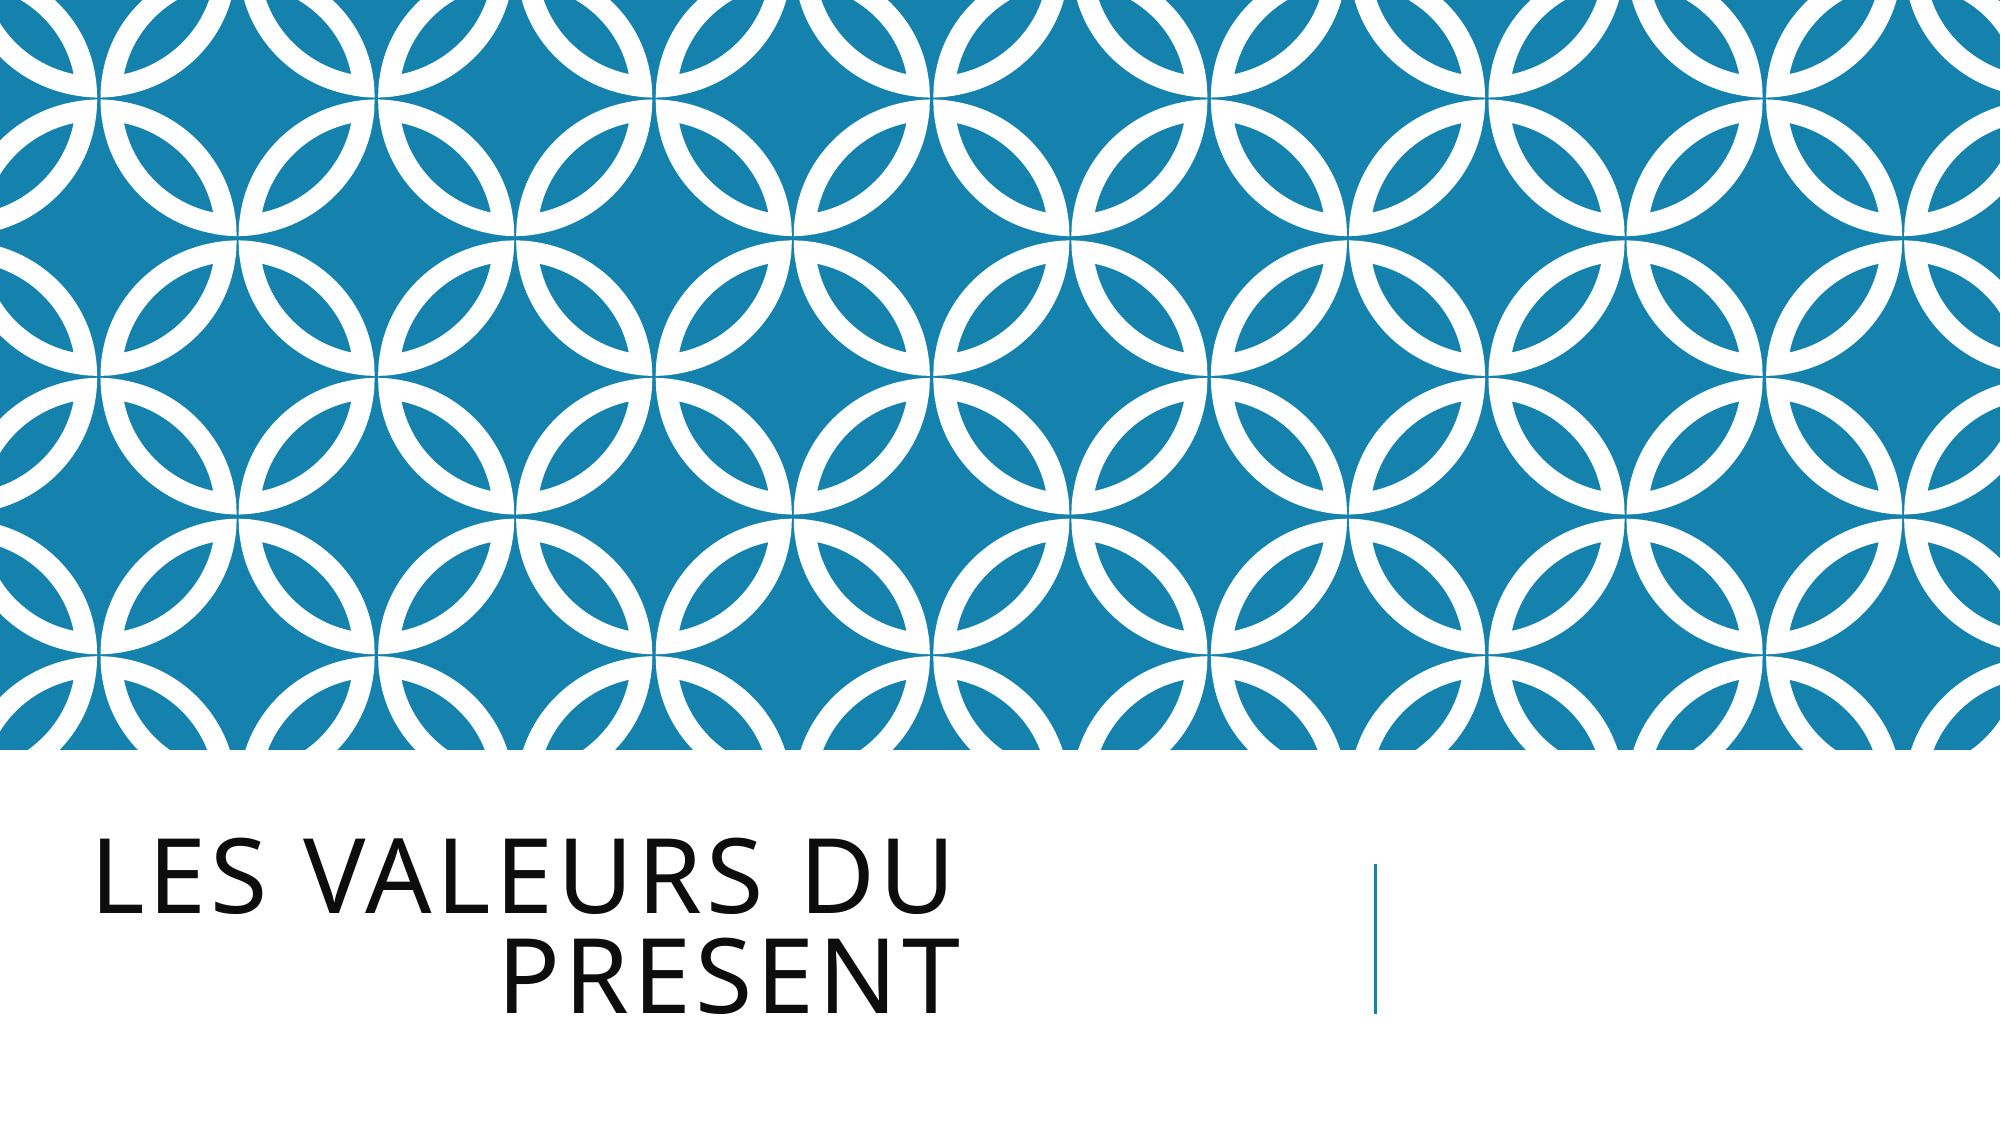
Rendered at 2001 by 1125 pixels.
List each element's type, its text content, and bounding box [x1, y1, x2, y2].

title LES VALEURS DU PRESENT [75, 813, 1351, 1054]
